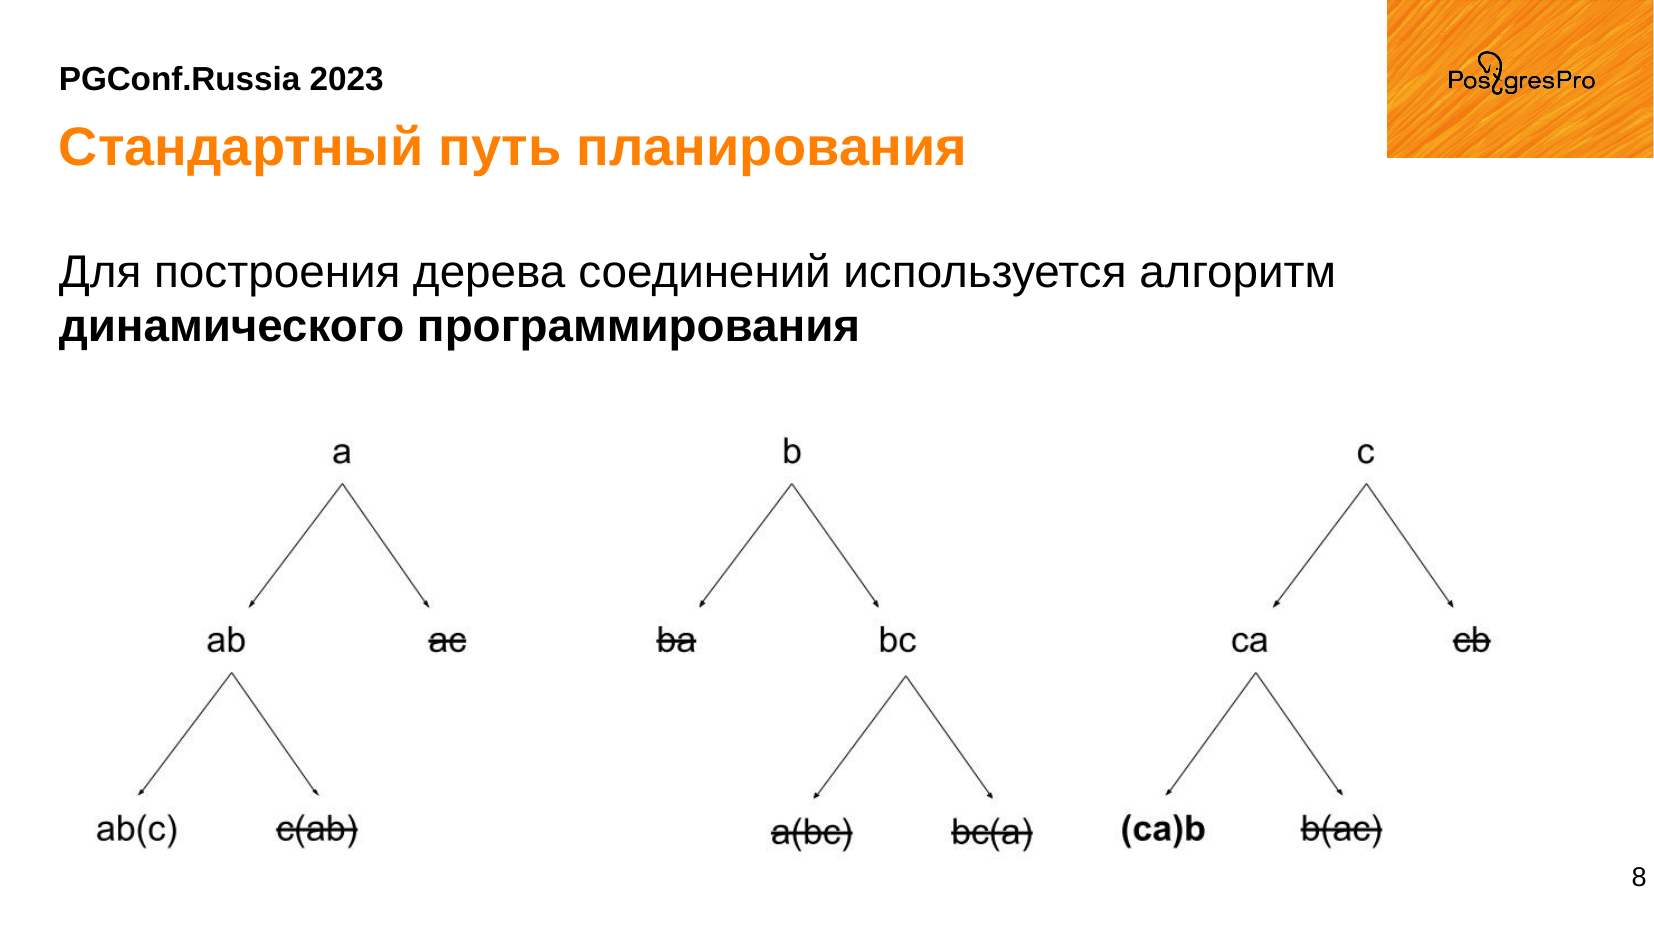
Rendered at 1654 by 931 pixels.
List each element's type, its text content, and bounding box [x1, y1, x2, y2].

slide_number <number> [1547, 859, 1647, 931]
text_box PGConf.Russia 2023 [58, 47, 1388, 107]
text_box Стандартный путь планирования [58, 112, 1388, 175]
picture [59, 368, 1536, 919]
text_box Для построения дерева соединений используется алгоритм динамического программирования [58, 188, 1536, 898]
picture [1387, 0, 1654, 158]
